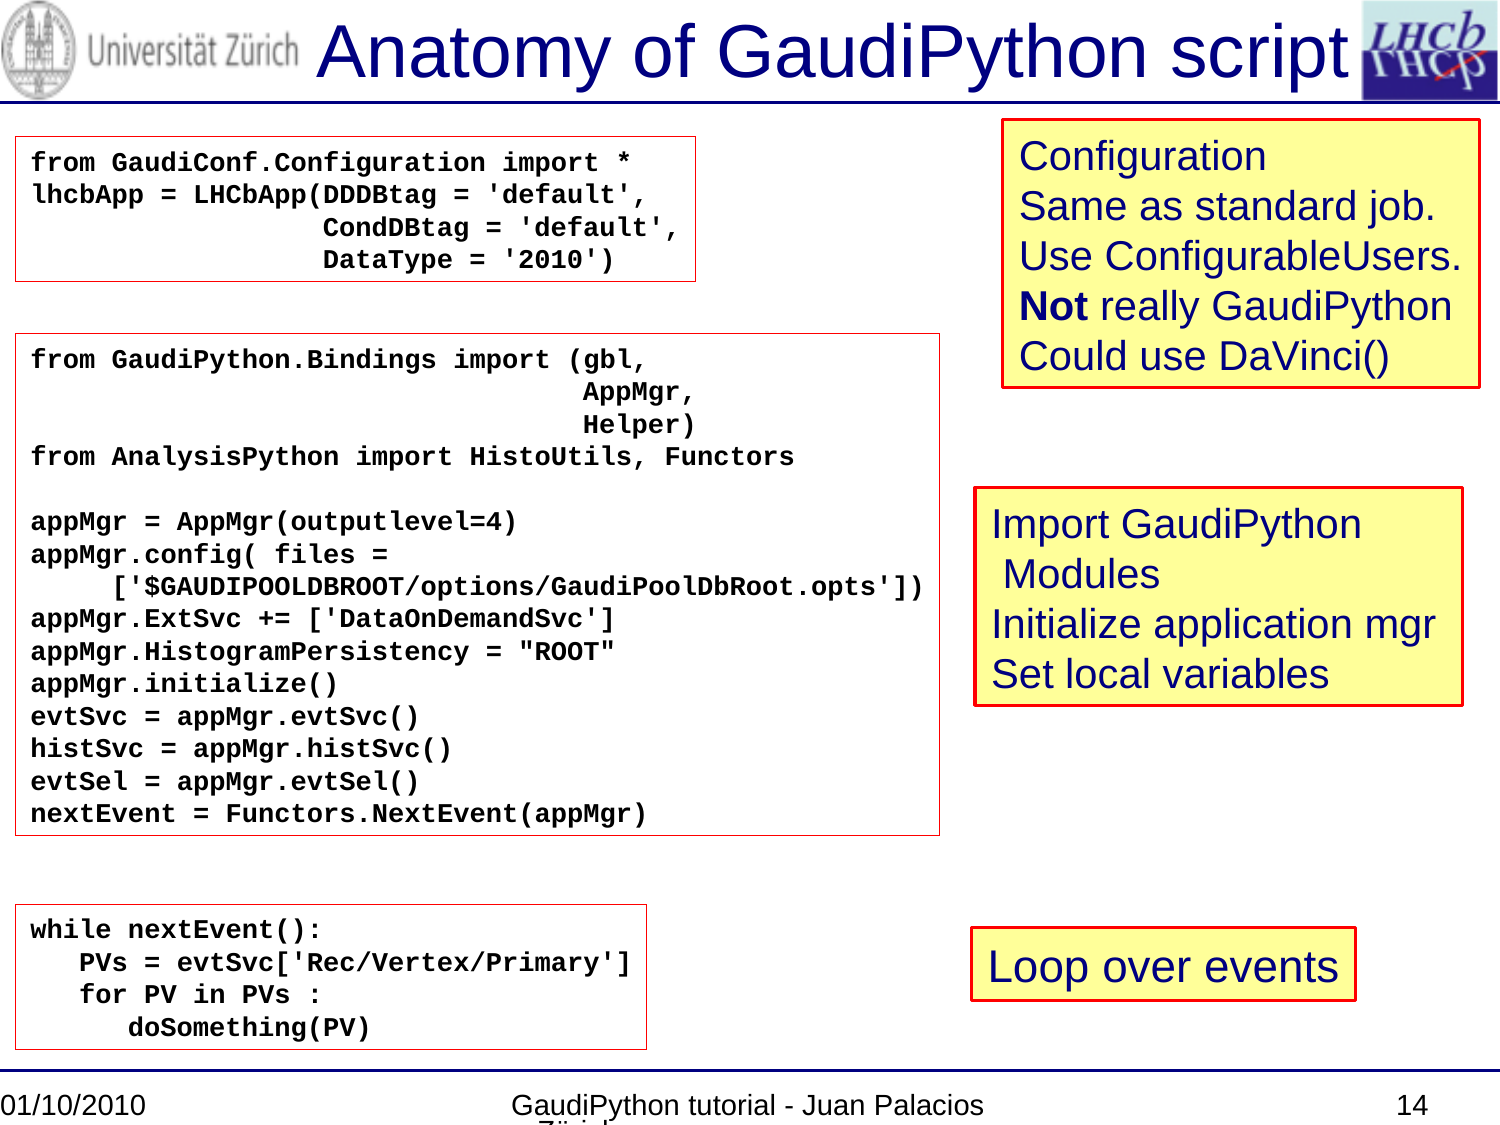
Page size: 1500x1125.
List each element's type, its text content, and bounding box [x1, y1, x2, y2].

text_box Loop over events [971, 927, 1356, 1001]
picture [0, 0, 307, 101]
title Anatomy of GaudiPython script [306, 7, 1361, 95]
picture [1360, 0, 1500, 101]
text_box while nextEvent(): PVs = evtSvc['Rec/Vertex/Primary'] for PV in PVs : doSomething(PV) [15, 904, 646, 1049]
text_box from GaudiConf.Configuration import * lhcbApp = LHCbApp(DDDBtag = 'default', CondDBtag = 'default', DataType = '2010') [15, 136, 695, 282]
text_box Configuration Same as standard job. Use ConfigurableUsers. Not really GaudiPython Could use DaVinci() [1002, 119, 1478, 388]
text_box Import GaudiPython Modules Initialize application mgr Set local variables [975, 487, 1463, 706]
text_box from GaudiPython.Bindings import (gbl, AppMgr, Helper) from AnalysisPython import HistoUtils, Functors appMgr = AppMgr(outputlevel=4) appMgr.config( files = ['$GAUDIPOOLDBROOT/options/GaudiPoolDbRoot.opts']) appMgr.ExtSvc += ['DataOnDemandSvc'] appMgr.HistogramPersistency = "ROOT" appMgr.initialize() evtSvc = appMgr.evtSvc() histSvc = appMgr.histSvc() evtSel = appMgr.evtSel() nextEvent = Functors.NextEvent(appMgr) [15, 333, 939, 835]
